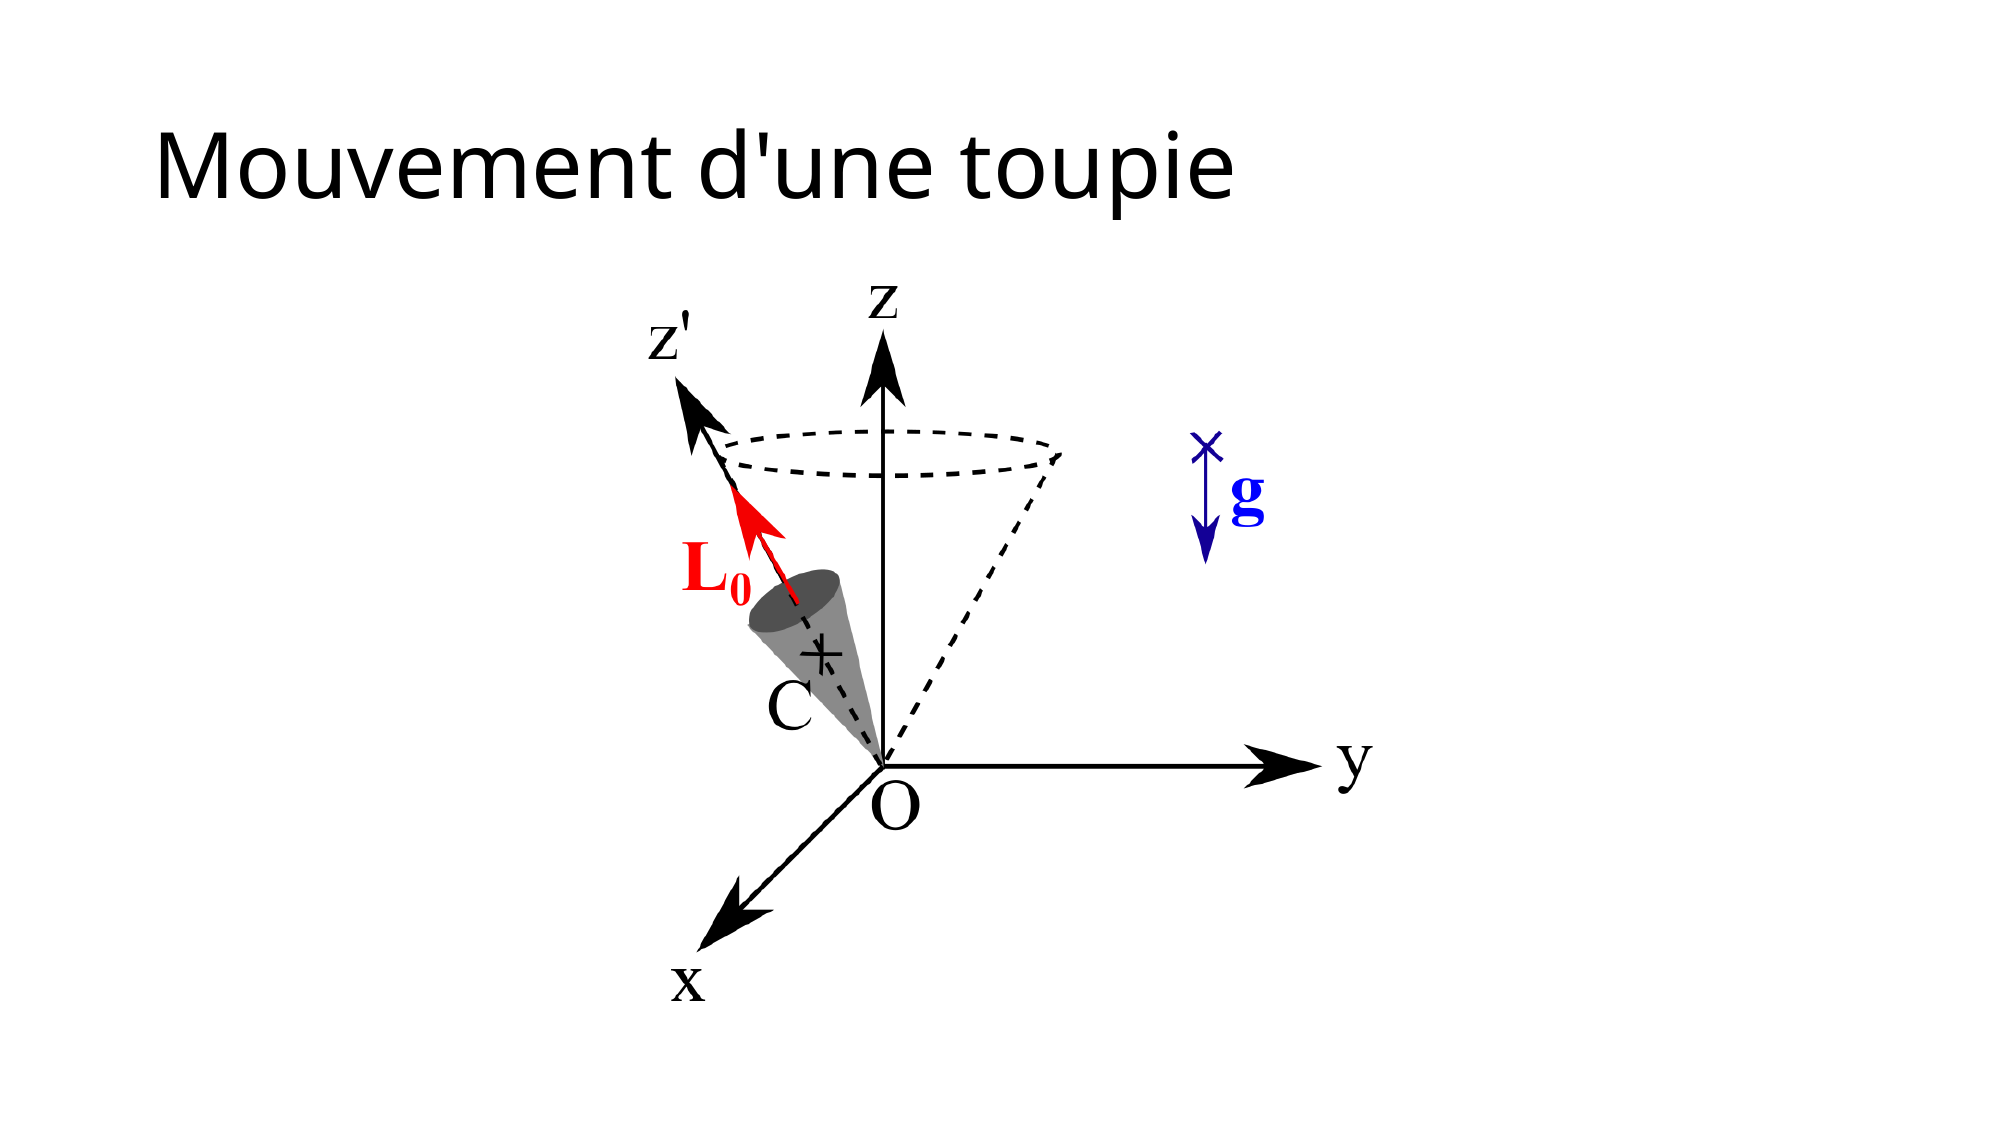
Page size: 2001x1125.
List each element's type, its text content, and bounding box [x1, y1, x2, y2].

title Mouvement d'une toupie [137, 59, 1863, 278]
picture [541, 246, 1459, 1030]
